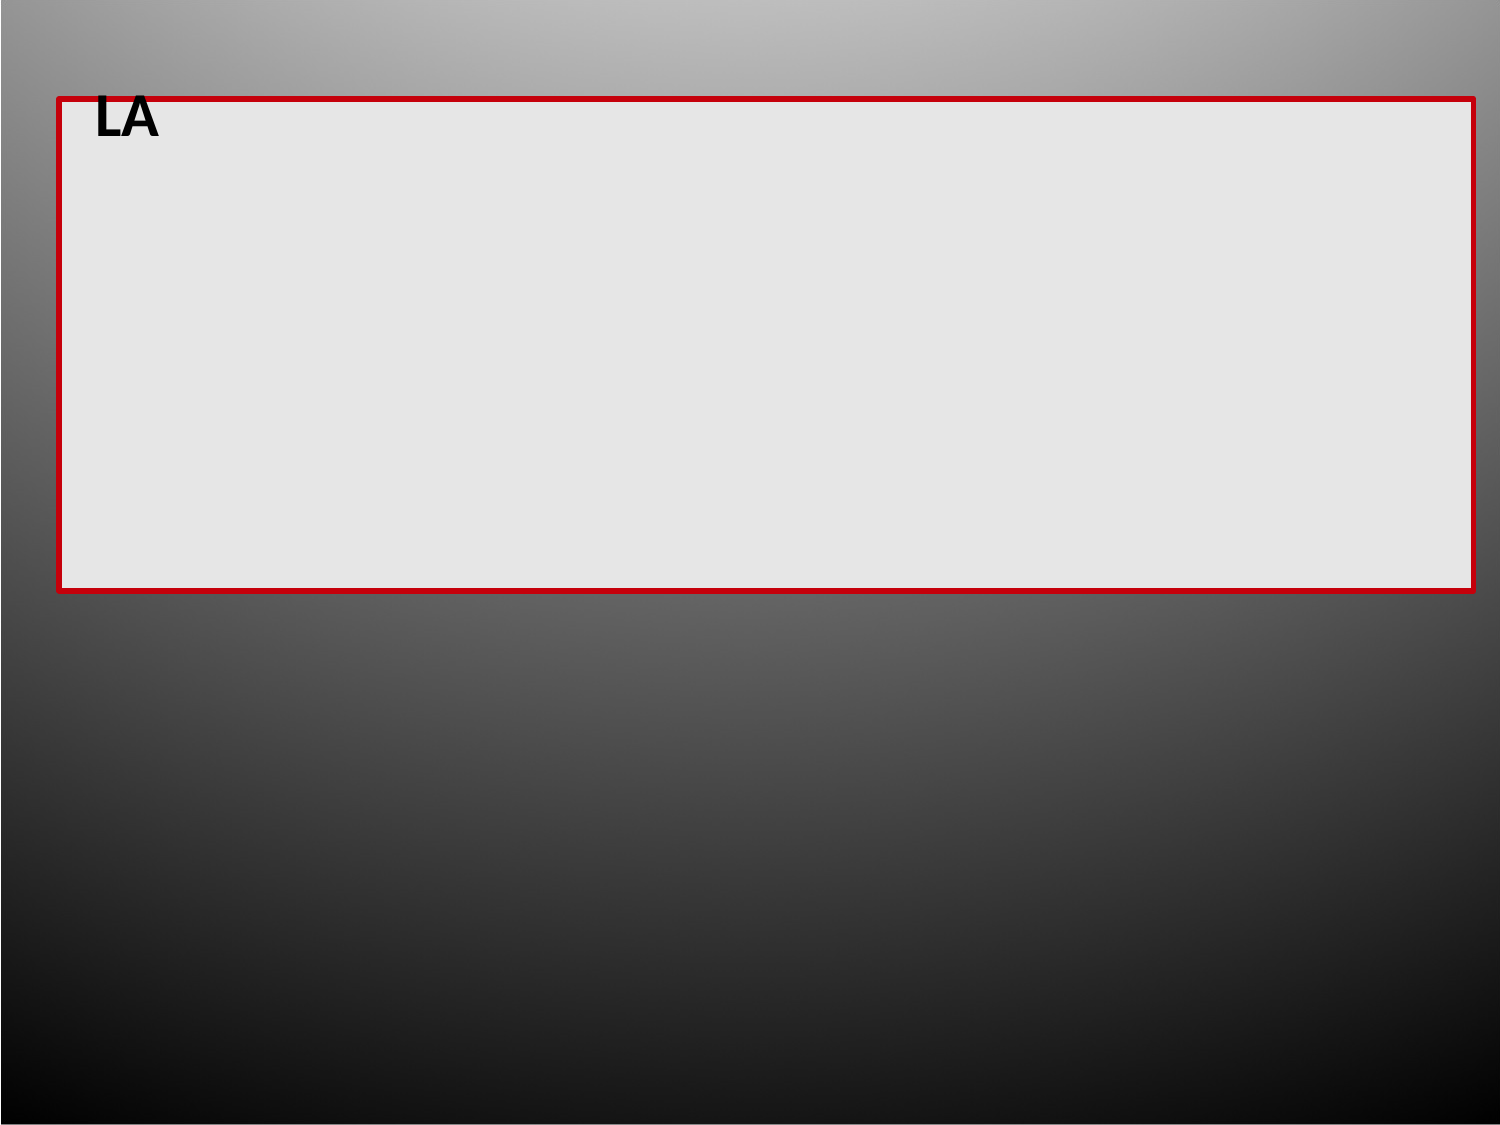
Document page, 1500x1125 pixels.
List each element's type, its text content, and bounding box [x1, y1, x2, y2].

text_box [59, 98, 1474, 591]
picture [0, 0, 1500, 1125]
text_box LA [80, 66, 1500, 386]
